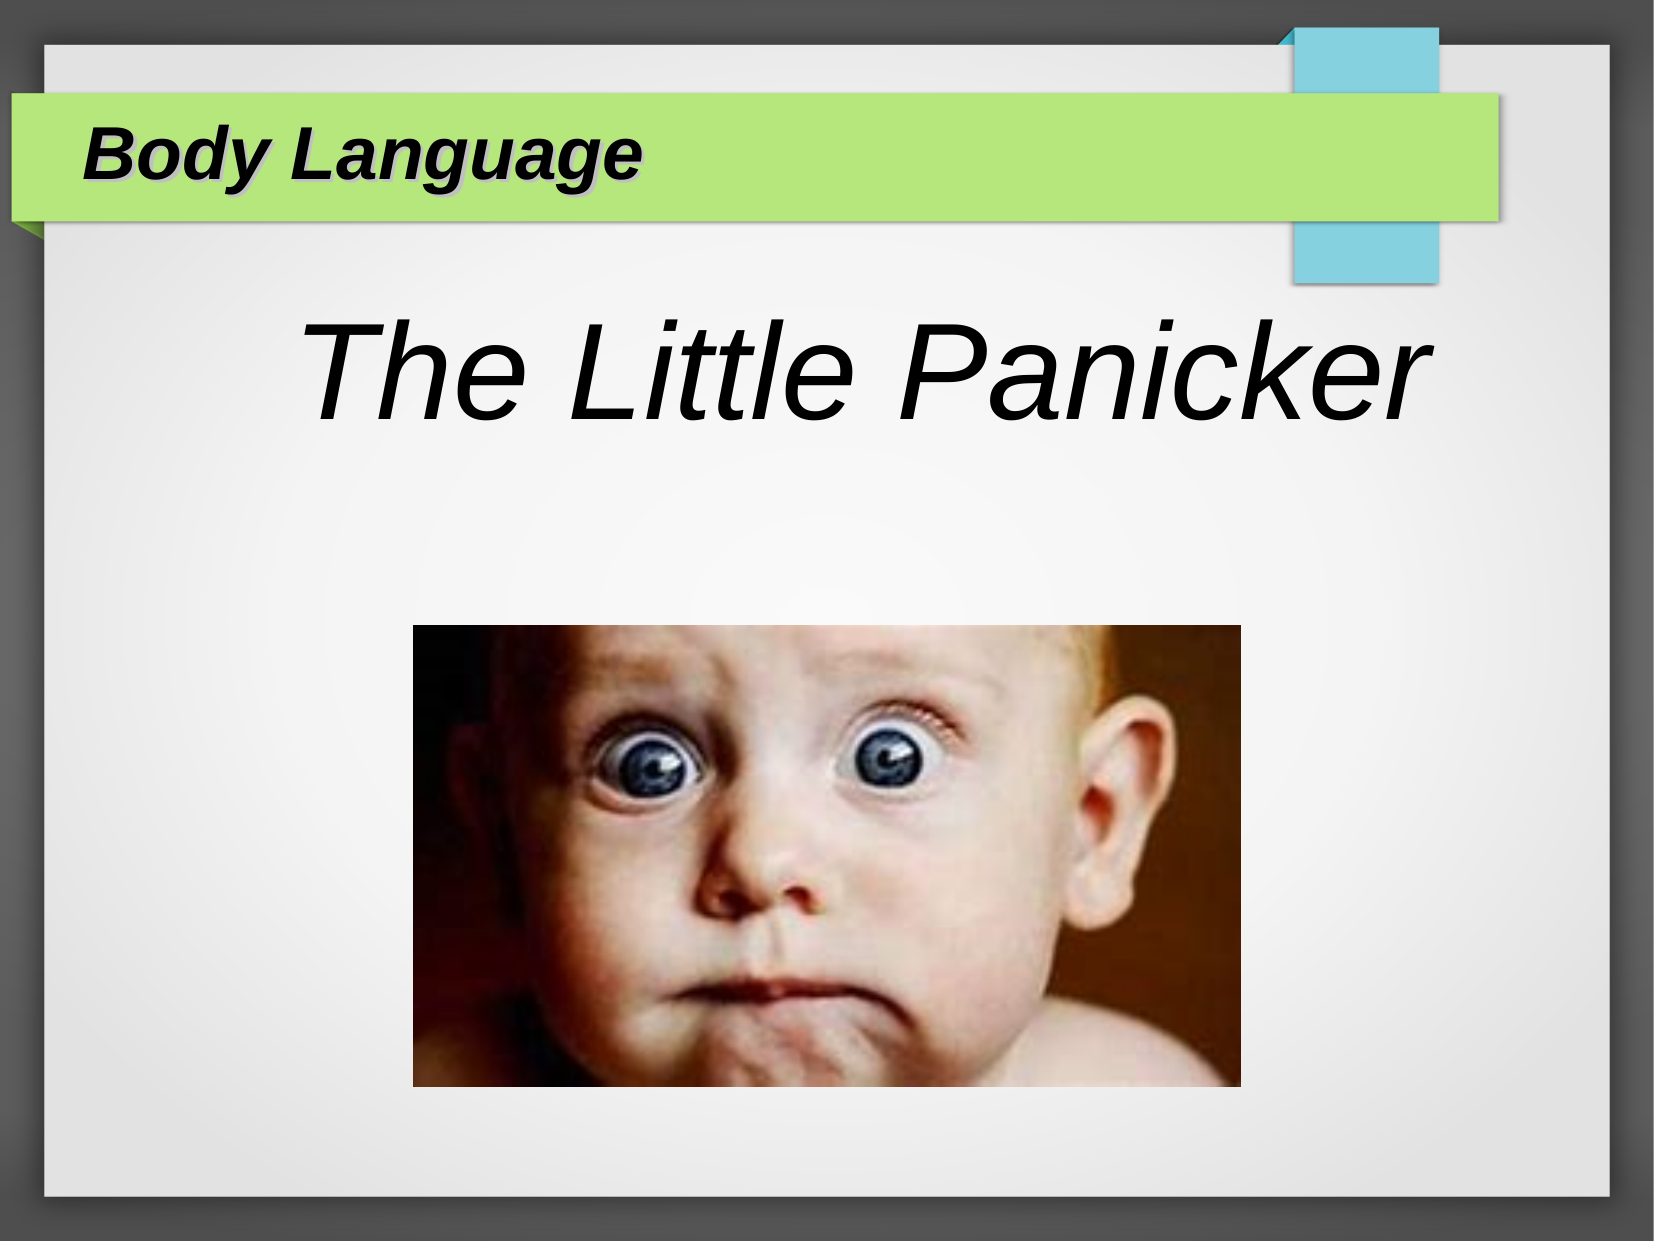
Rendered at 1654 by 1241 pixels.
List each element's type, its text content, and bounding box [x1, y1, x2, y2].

title Body Language [82, 94, 1264, 213]
list The Little Panicker [82, 295, 1571, 1015]
picture [0, 0, 1654, 1241]
